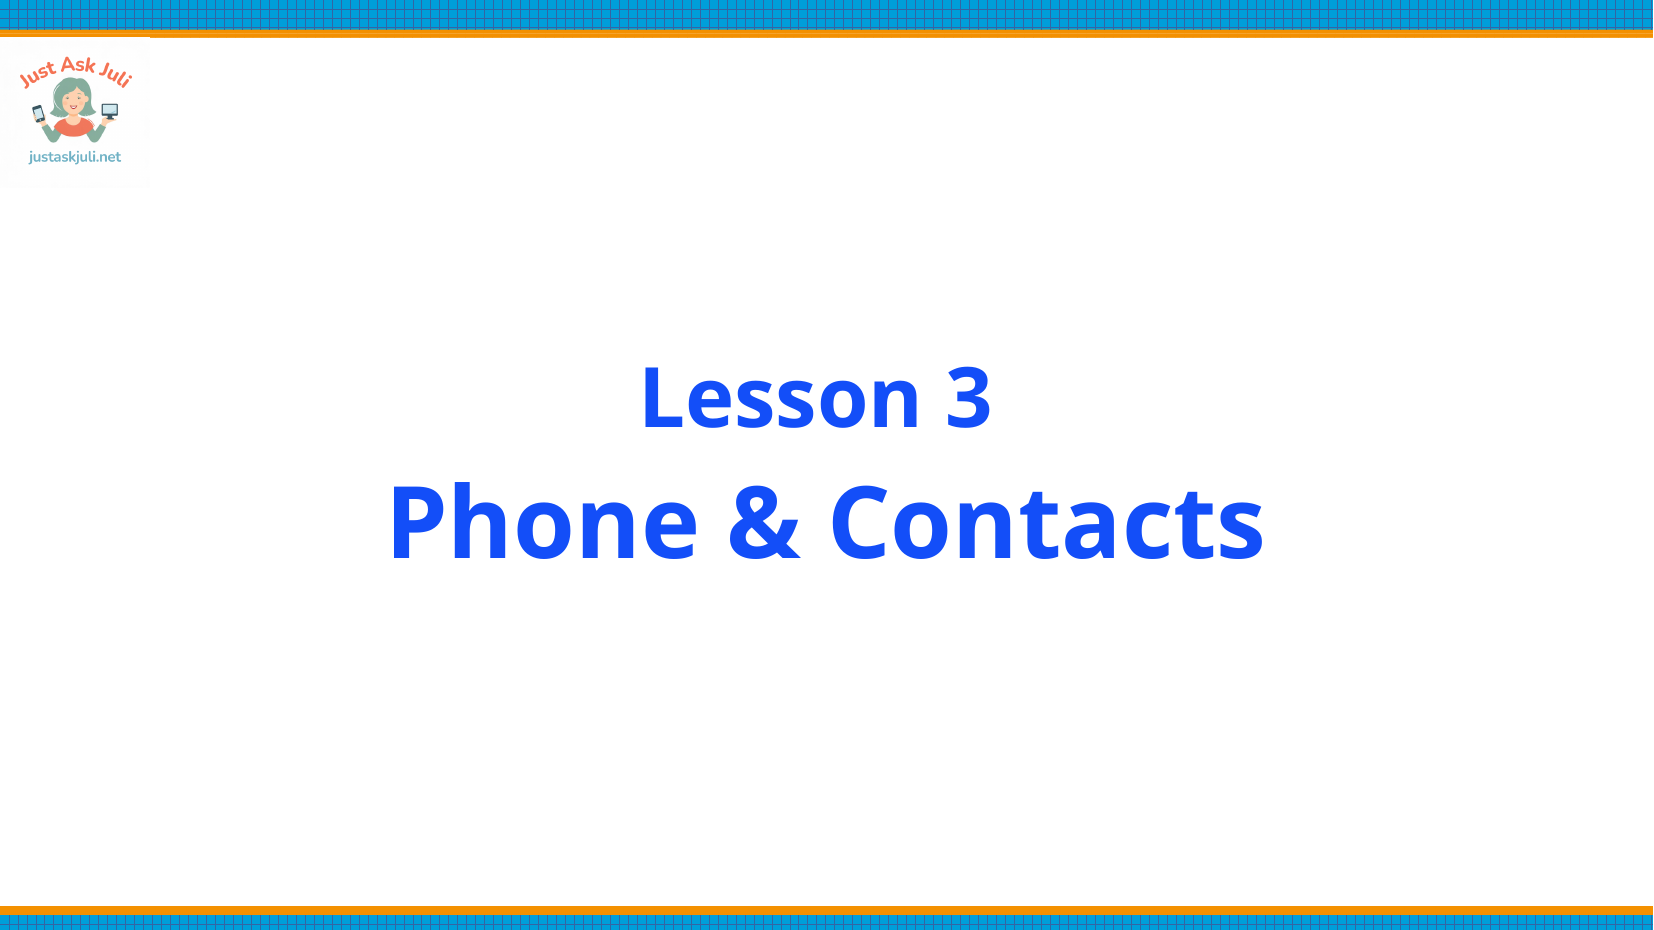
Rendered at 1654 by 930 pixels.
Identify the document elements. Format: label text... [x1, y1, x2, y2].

subtitle Lesson 3 Phone & Contacts [82, 103, 1571, 824]
picture [0, 37, 150, 188]
